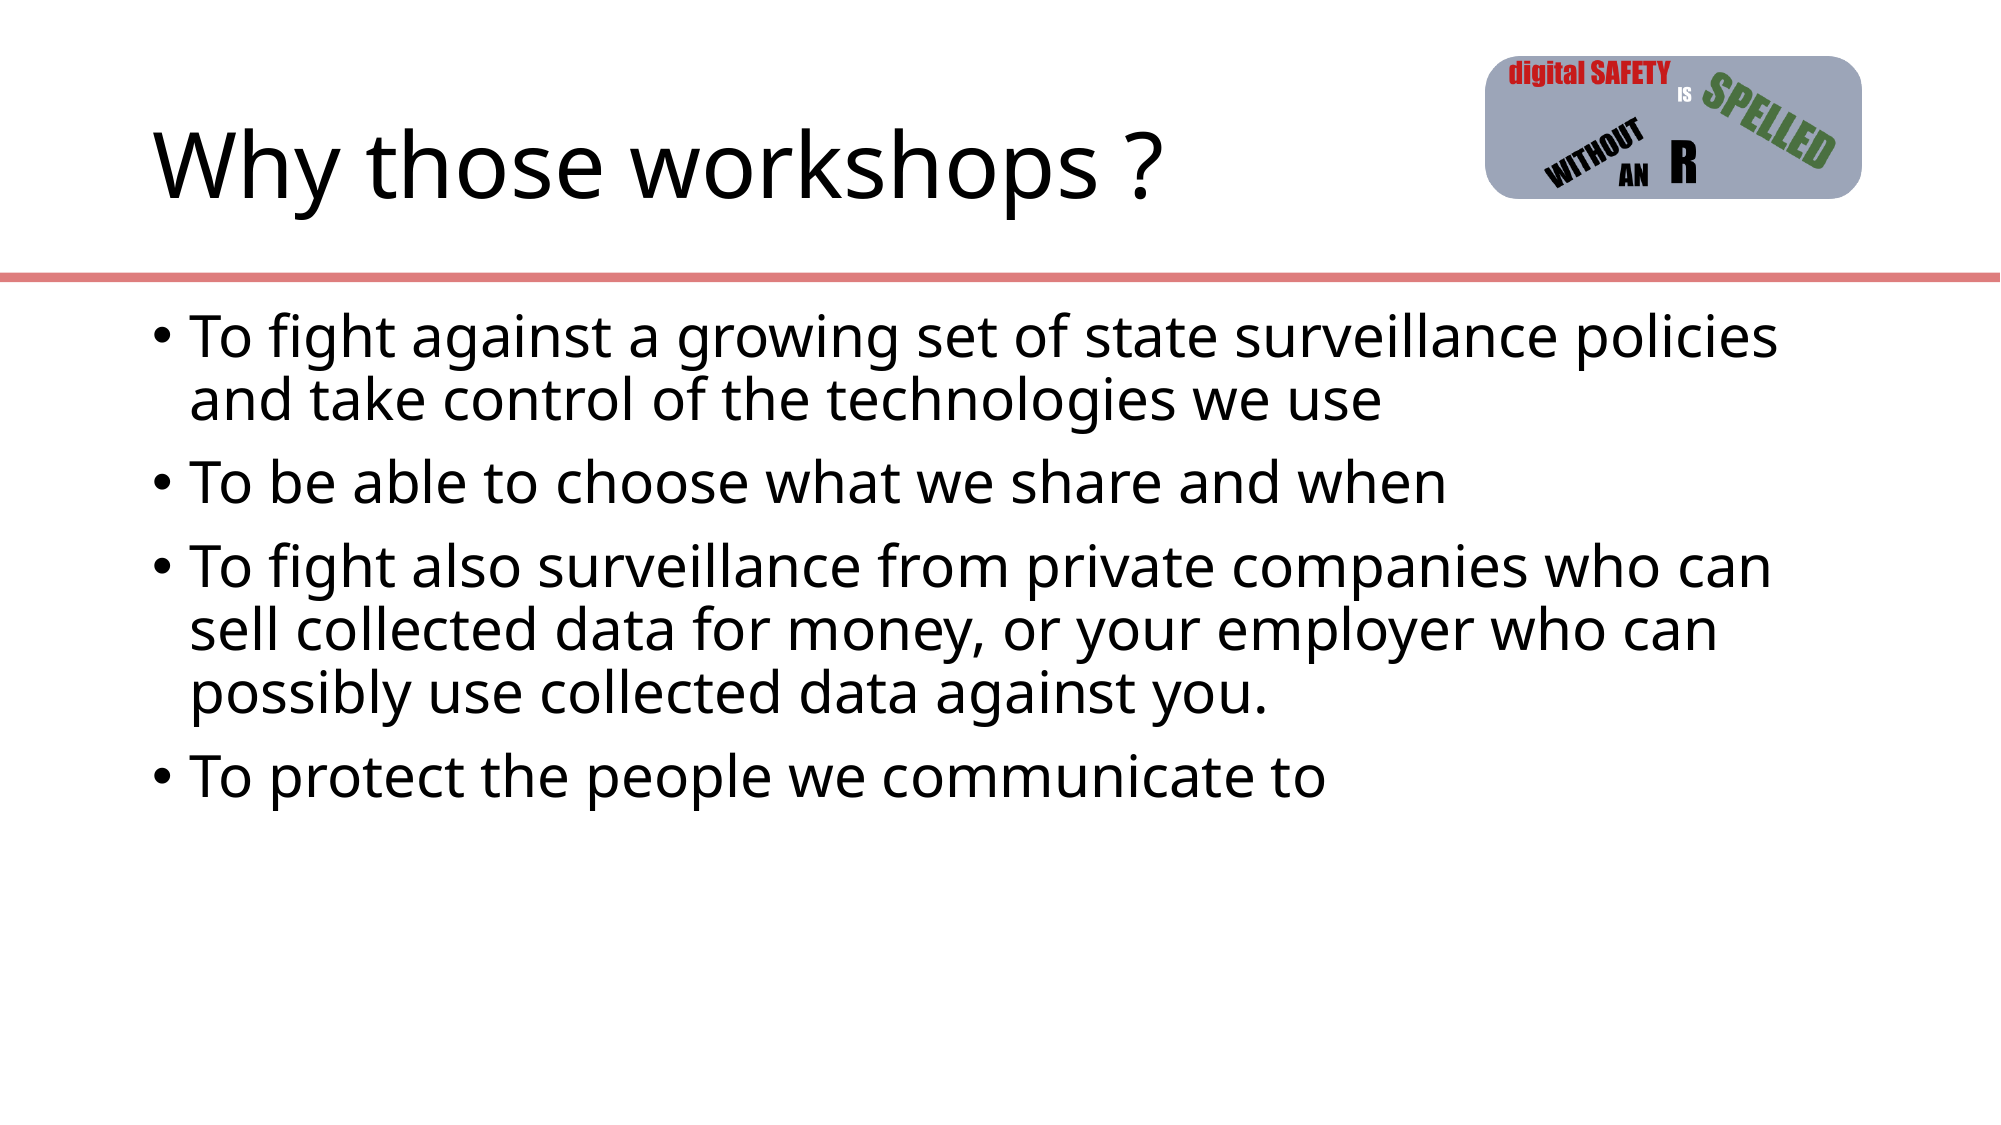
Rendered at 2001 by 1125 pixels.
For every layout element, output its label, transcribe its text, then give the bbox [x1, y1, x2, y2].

title Why those workshops ? [137, 59, 1863, 278]
list To fight against a growing set of state surveillance policies and take control of the technologies we use To be able to choose what we share and when To fight also surveillance from private companies who can sell collected data for money, or your employer who can possibly use collected data against you. To protect the people we communicate to [137, 299, 1863, 1014]
